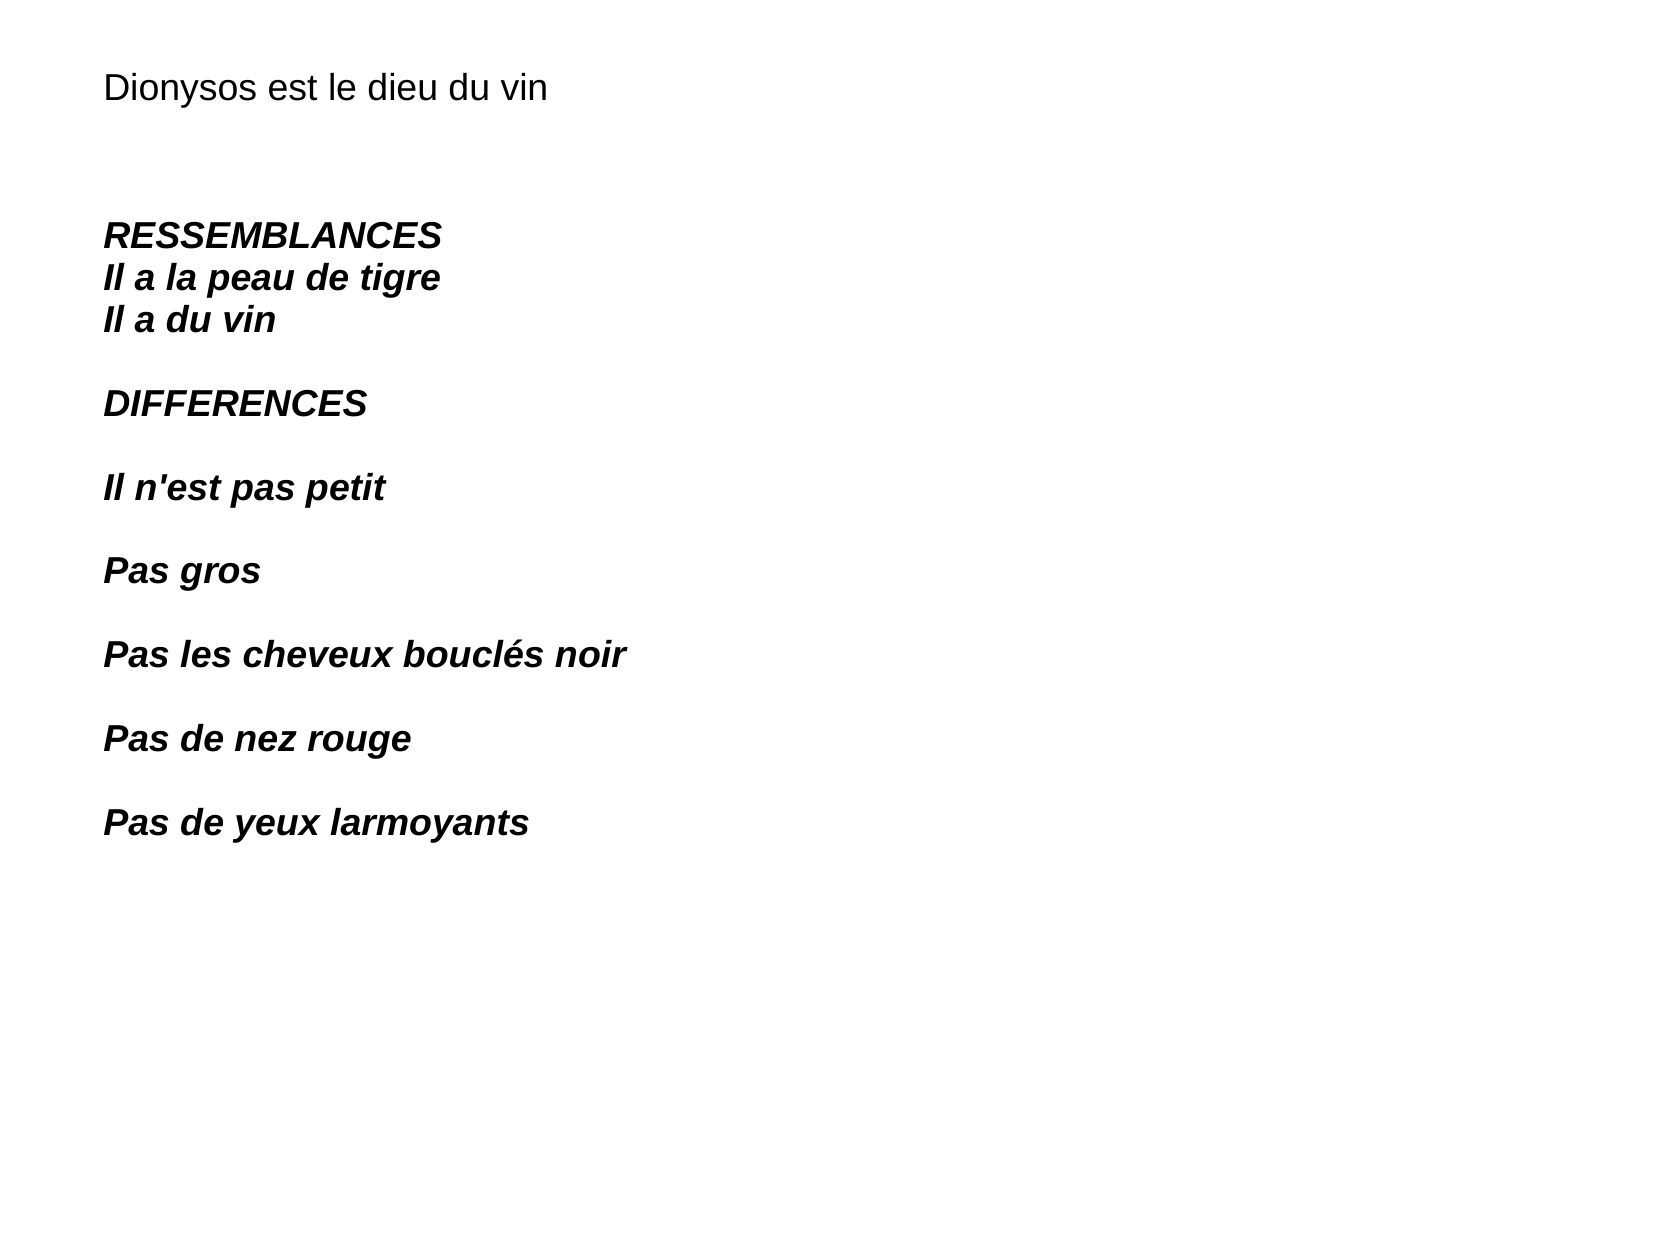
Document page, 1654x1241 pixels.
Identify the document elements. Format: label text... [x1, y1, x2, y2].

text_box Dionysos est le dieu du vin [88, 59, 564, 116]
text_box RESSEMBLANCES Il a la peau de tigre Il a du vin DIFFERENCES Il n'est pas petit Pas gros Pas les cheveux bouclés noir Pas de nez rouge Pas de yeux larmoyants [88, 206, 1595, 852]
